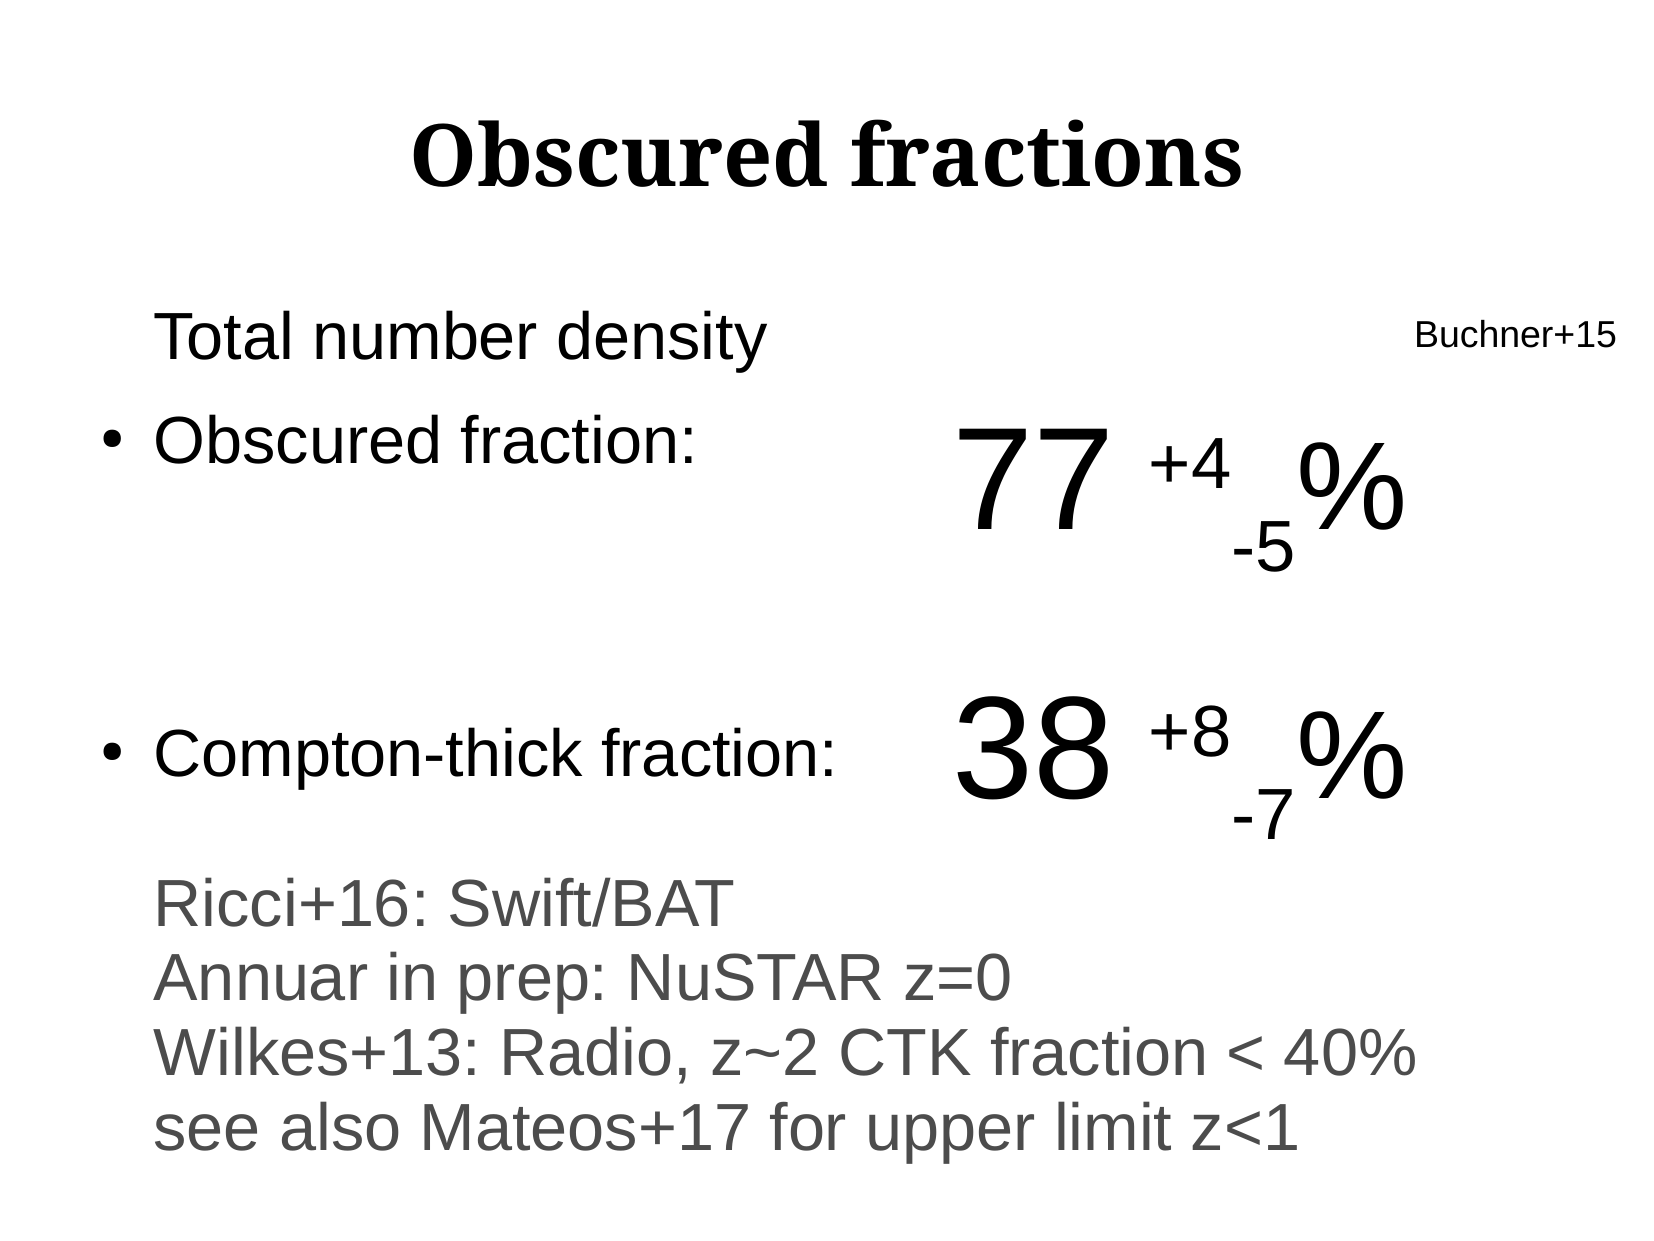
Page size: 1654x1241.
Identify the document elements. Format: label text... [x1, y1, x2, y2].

list Total number density Obscured fraction: Compton-thick fraction: Ricci+16: Swift/BAT Annuar in prep: NuSTAR z=0 Wilkes+13: Radio, z~2 CTK fraction < 40% see also Mateos+17 for upper limit z<1 [82, 299, 1571, 1216]
text_box 38 +8-7% [937, 658, 1523, 863]
title Obscured fractions [82, 49, 1571, 257]
text_box 77 +4-5% [937, 390, 1523, 594]
text_box Buchner+15 [1363, 306, 1654, 364]
